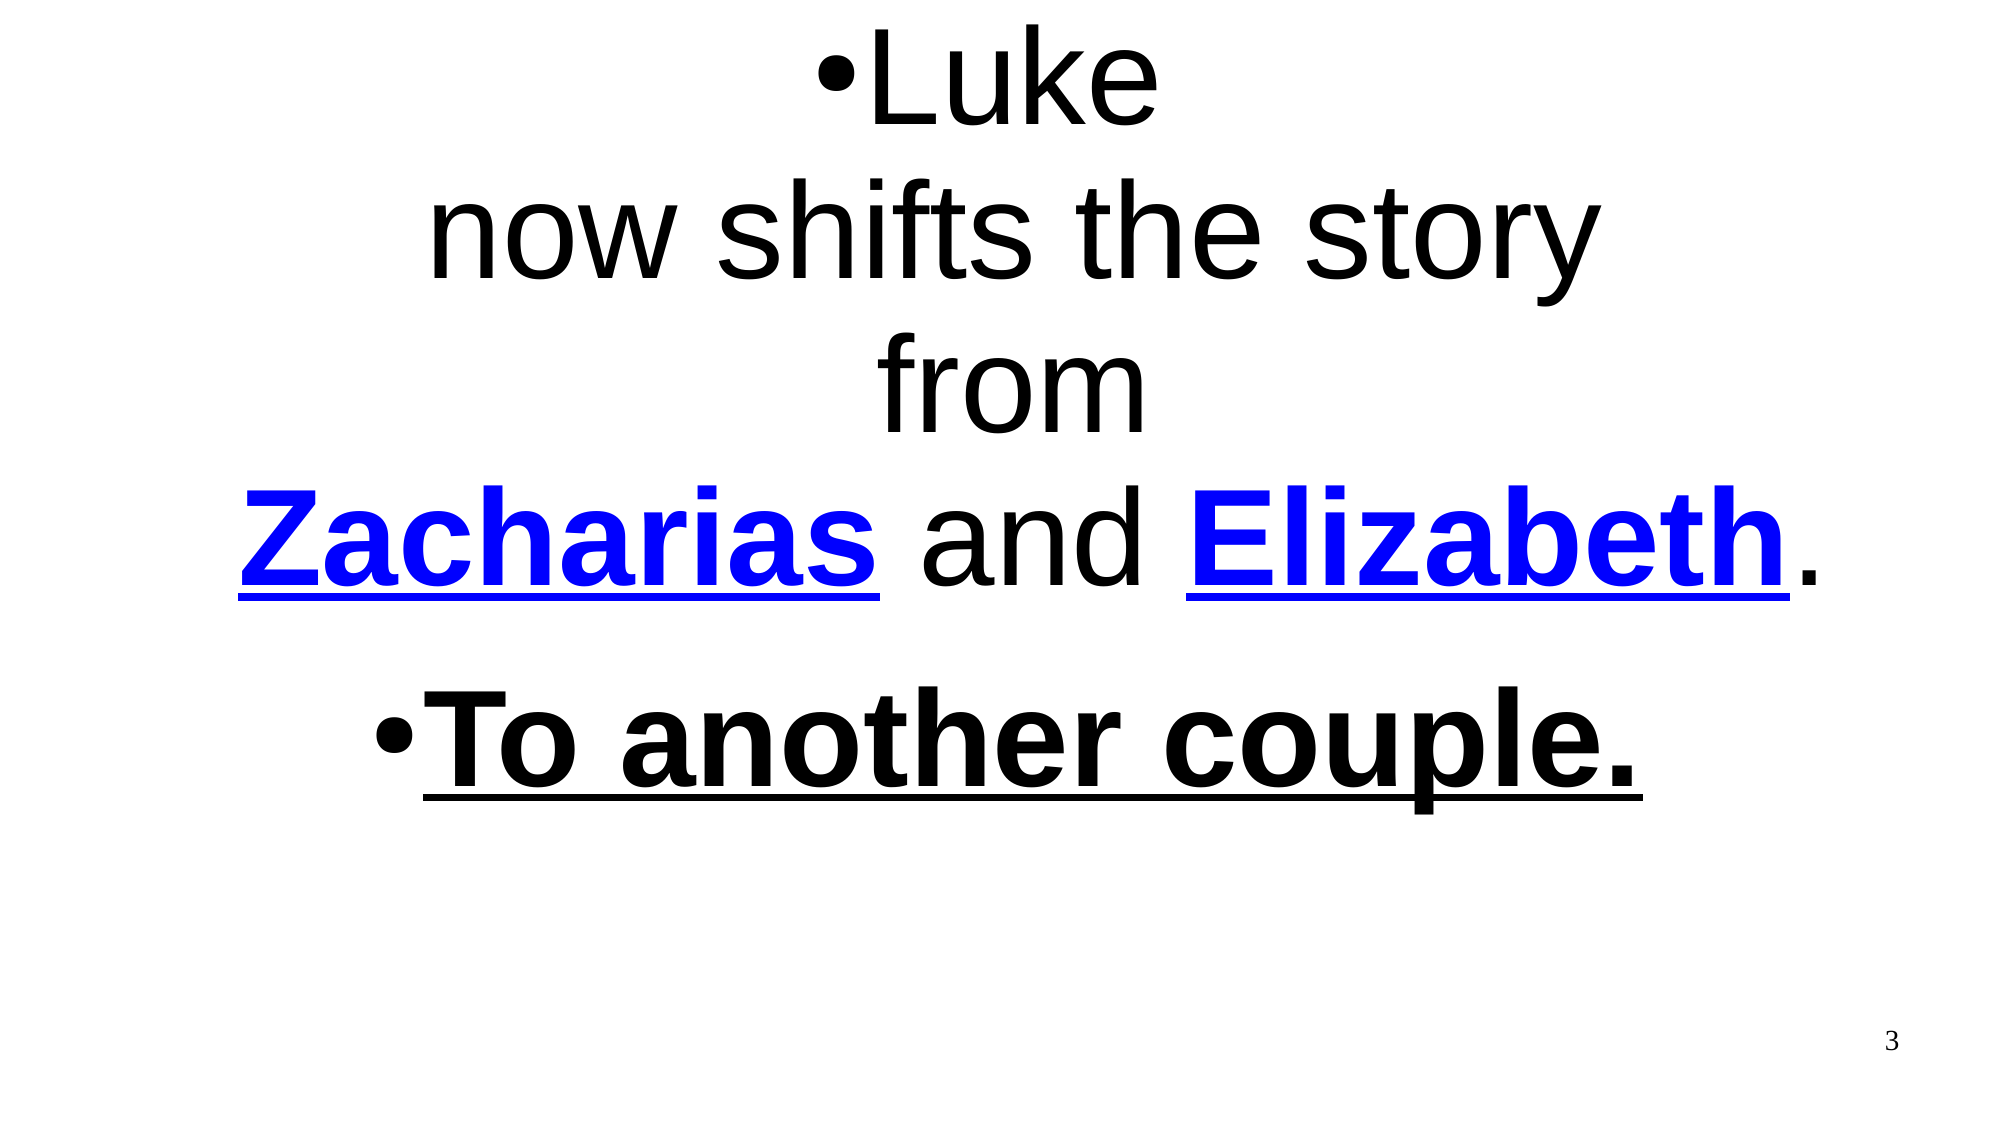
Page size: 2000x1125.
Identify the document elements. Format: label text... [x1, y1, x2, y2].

list Luke now shifts the story from Zacharias and Elizabeth. To another couple. [0, 0, 1996, 1123]
